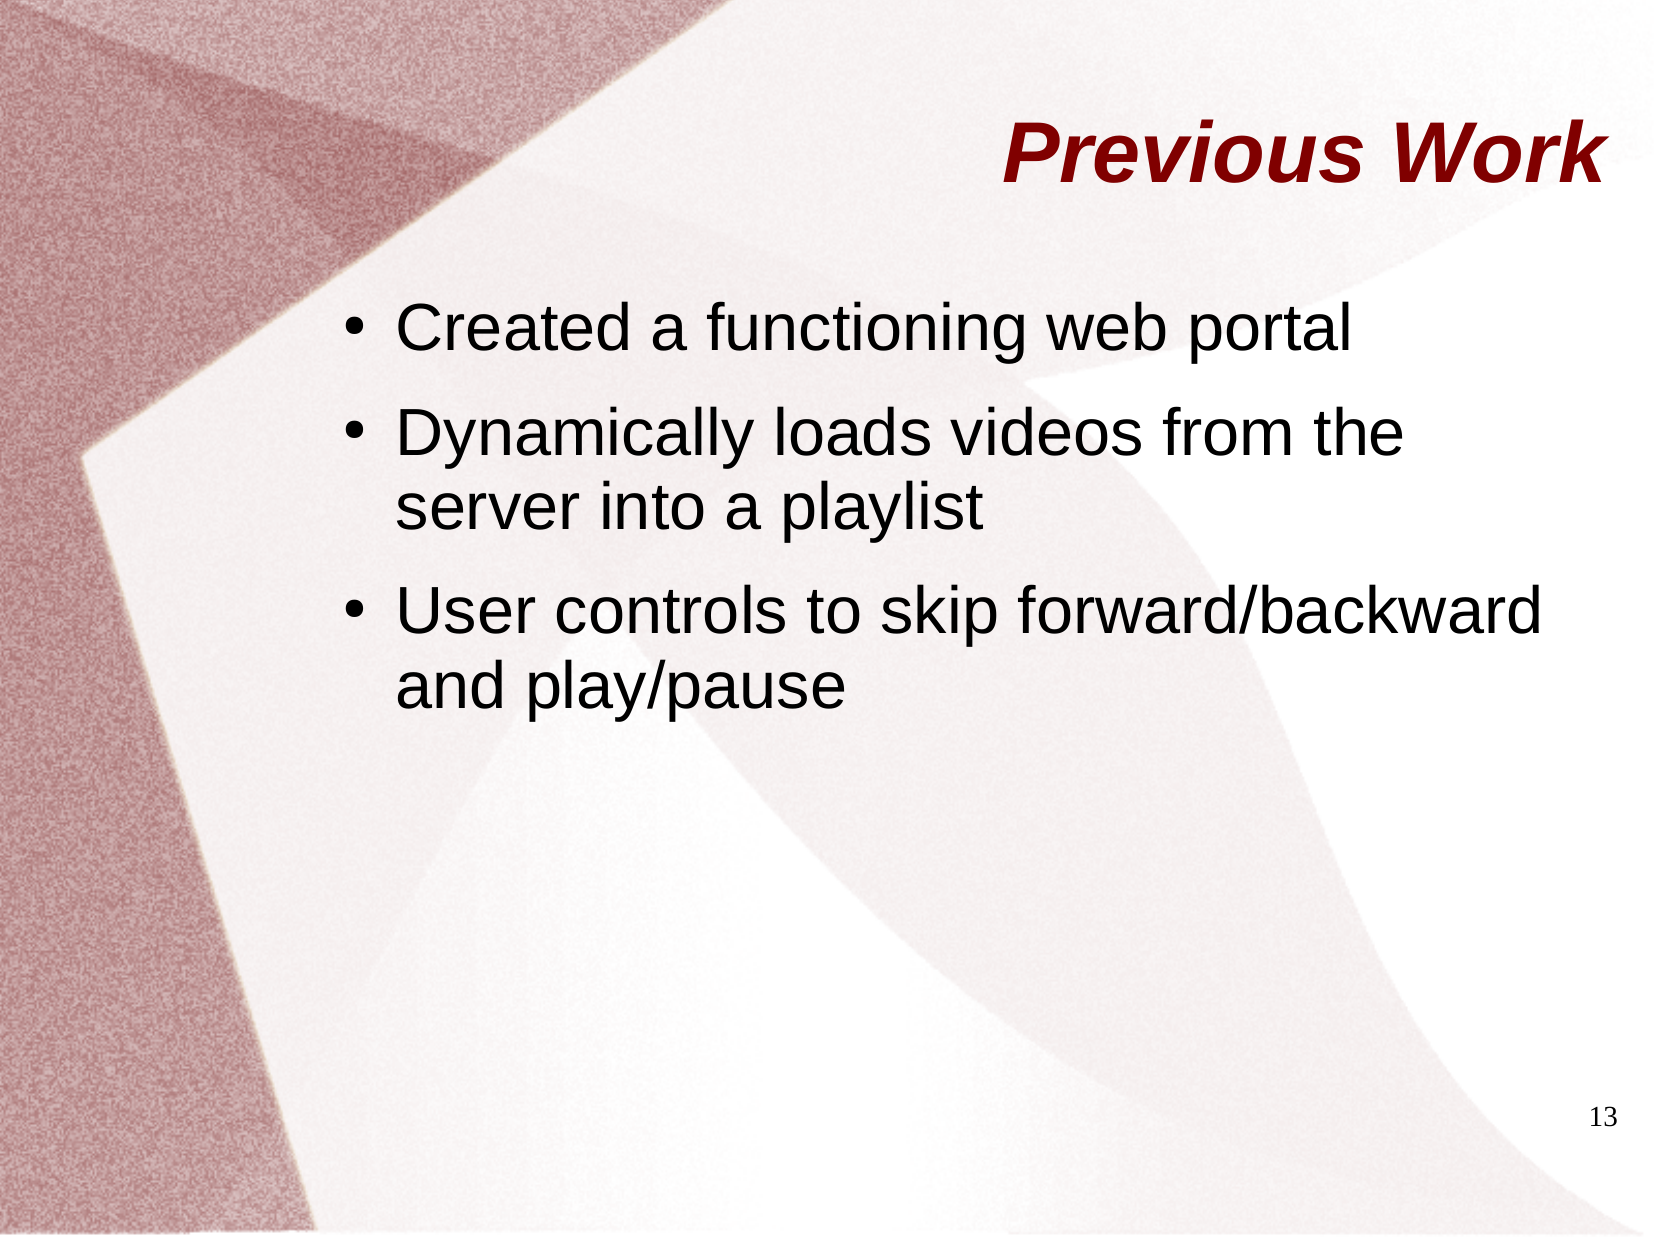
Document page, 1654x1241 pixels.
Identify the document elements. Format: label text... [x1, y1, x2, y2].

title Previous Work [596, 49, 1607, 257]
list Created a functioning web portal Dynamically loads videos from the server into a playlist User controls to skip forward/backward and play/pause [324, 290, 1601, 922]
picture [0, 0, 1654, 1241]
